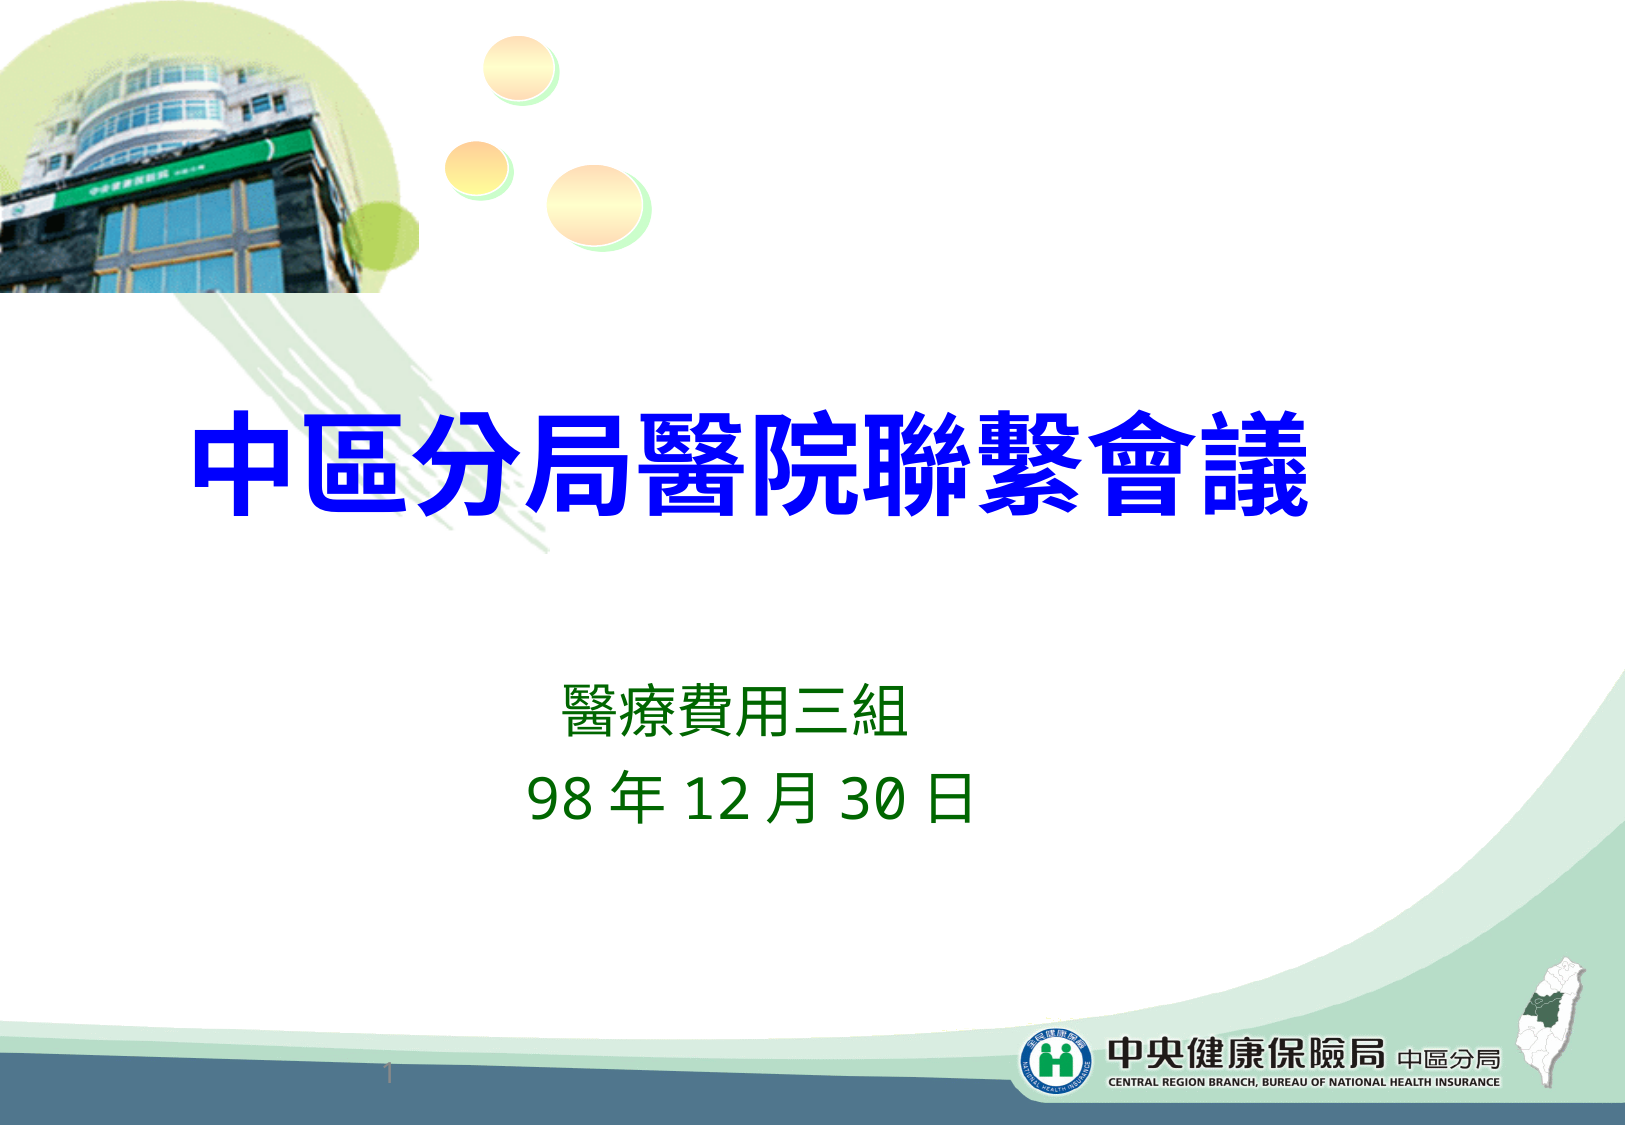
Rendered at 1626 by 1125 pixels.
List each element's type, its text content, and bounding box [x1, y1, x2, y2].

text_box [365, 1036, 705, 1112]
text_box 中區分局醫院聯繫會議 [97, 386, 1399, 539]
text_box 醫療費用三組 98年12月30日 [528, 656, 942, 942]
